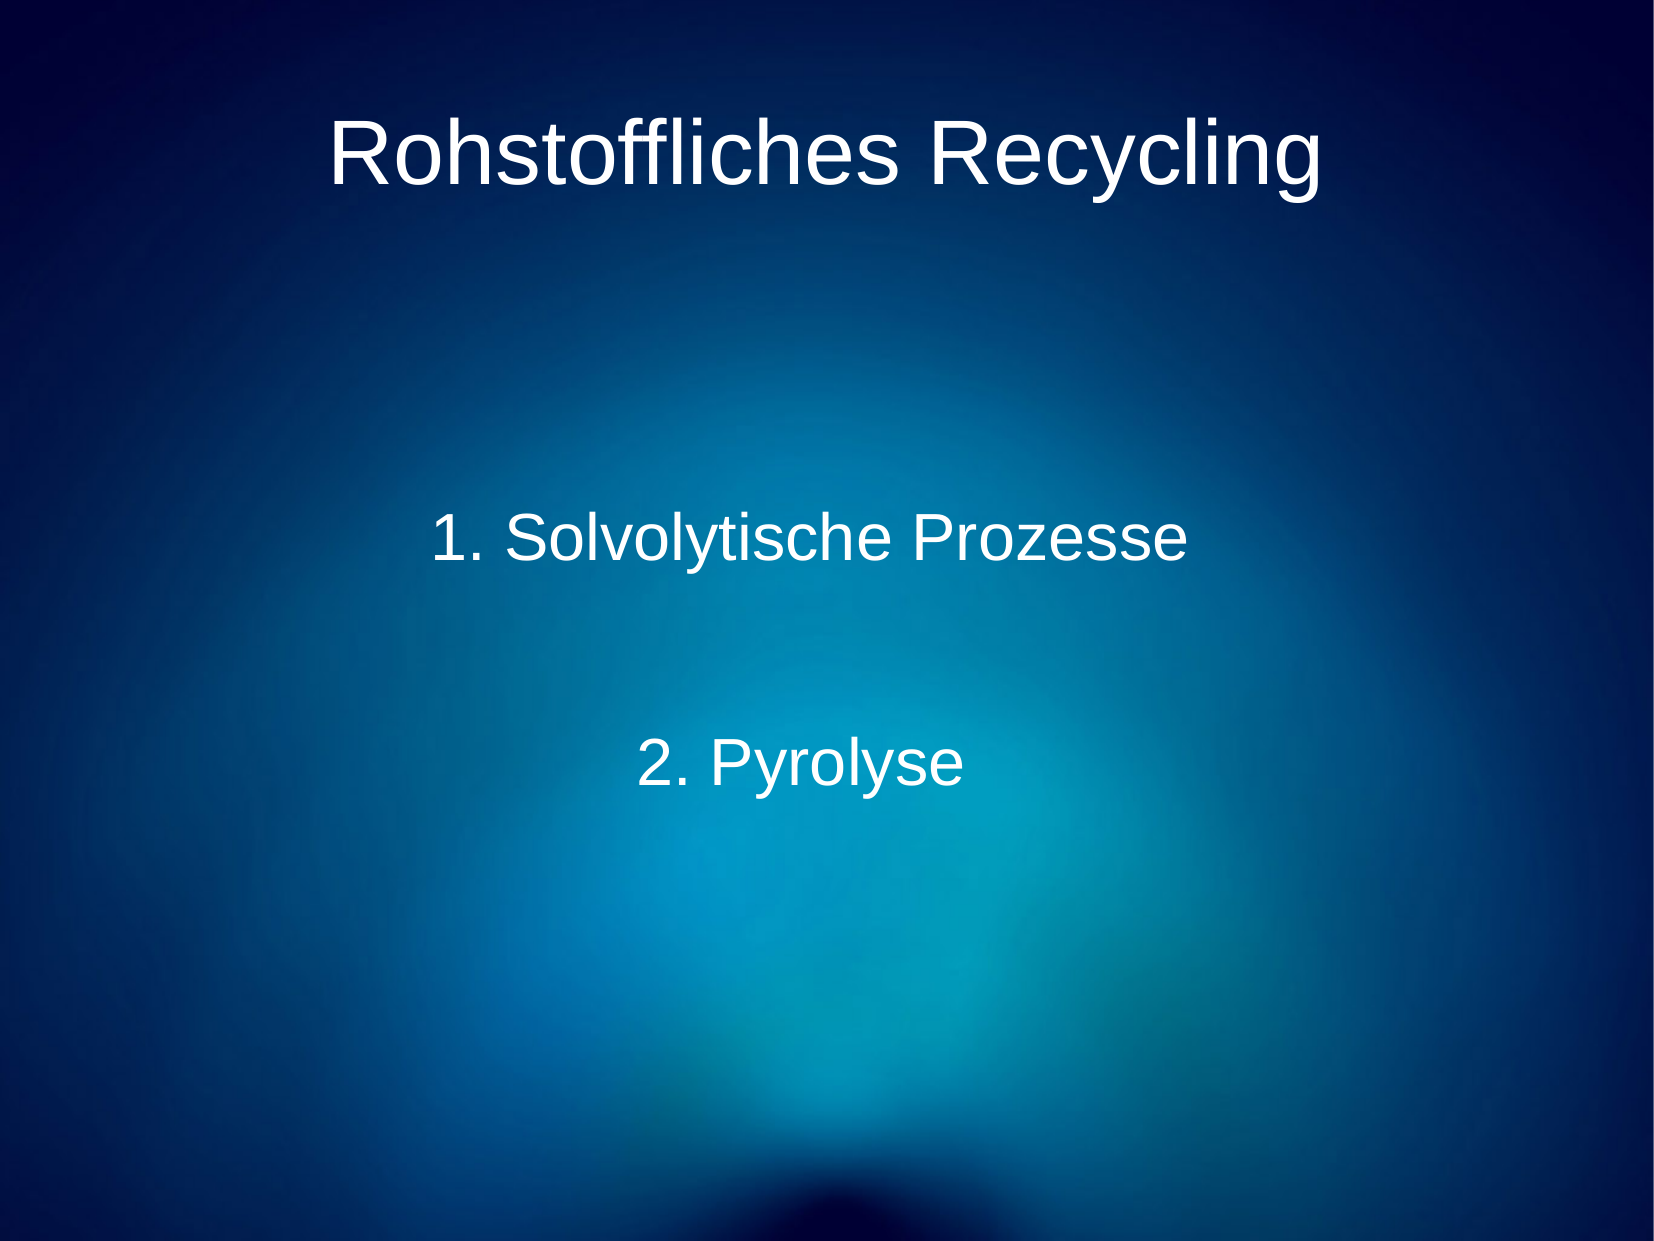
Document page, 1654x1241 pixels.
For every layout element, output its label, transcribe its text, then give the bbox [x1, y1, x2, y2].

subtitle 1. Solvolytische Prozesse 2. Pyrolyse [82, 290, 1538, 1010]
picture [0, 0, 1654, 1241]
title Rohstoffliches Recycling [82, 49, 1571, 257]
